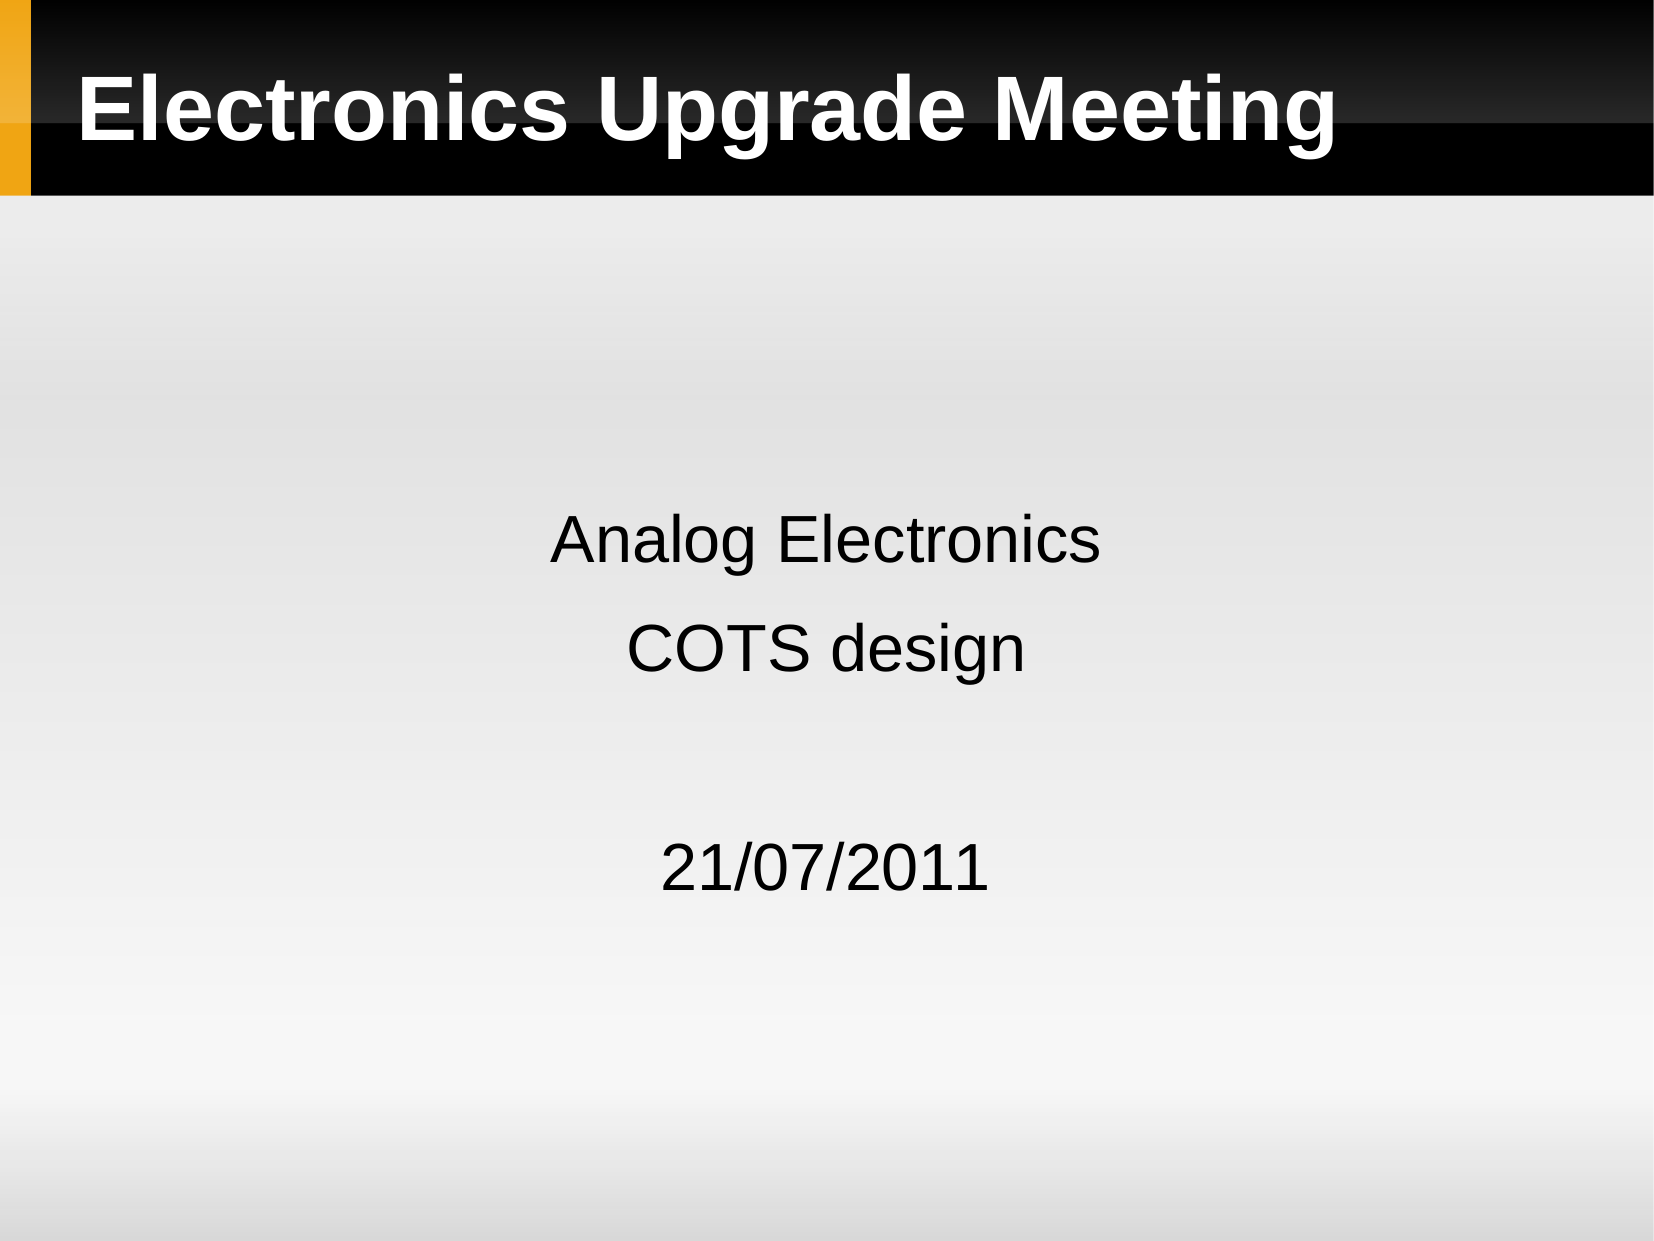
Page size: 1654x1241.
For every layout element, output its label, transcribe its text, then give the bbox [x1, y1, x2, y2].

subtitle Analog Electronics COTS design 21/07/2011 [82, 493, 1571, 906]
title Electronics Upgrade Meeting [76, 7, 1565, 200]
